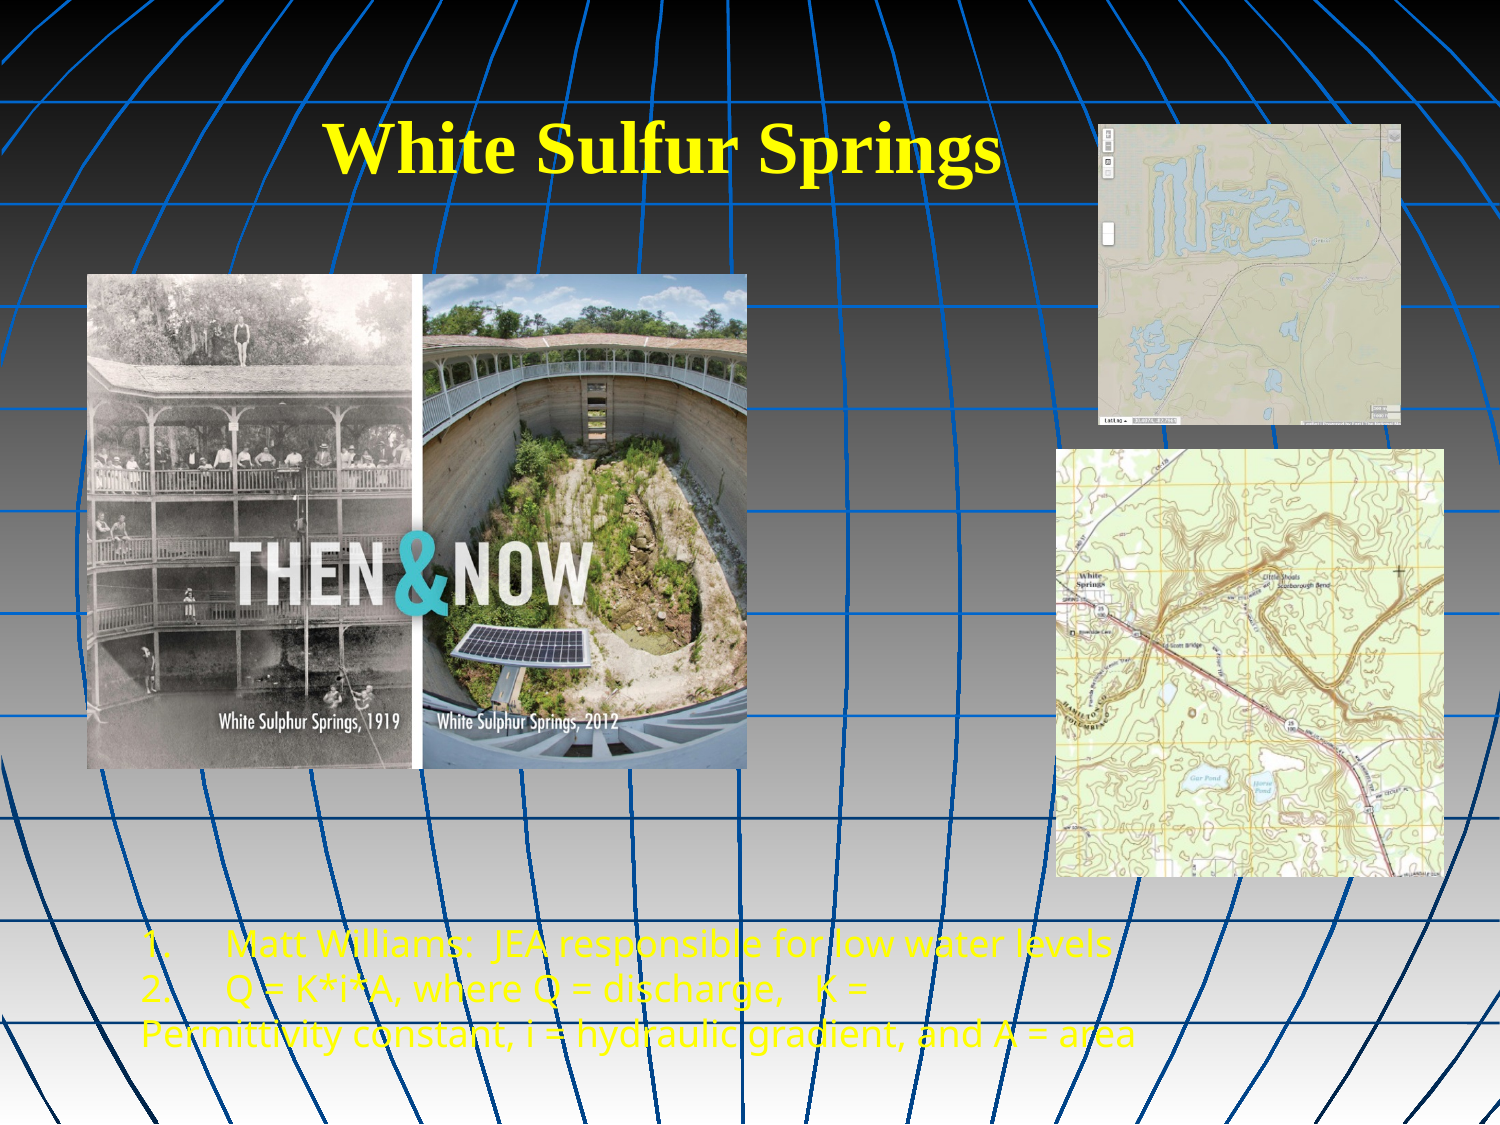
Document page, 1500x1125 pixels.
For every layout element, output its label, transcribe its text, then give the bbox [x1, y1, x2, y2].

text_box Matt Williams: JEA responsible for low water levels Q = K*i*A, where Q = discharge, K = Permittivity constant, i = hydraulic gradient, and A = area [125, 912, 1350, 1063]
picture [1056, 449, 1444, 877]
picture [1098, 124, 1401, 425]
title White Sulfur Springs [75, 62, 1288, 225]
picture [87, 274, 747, 769]
